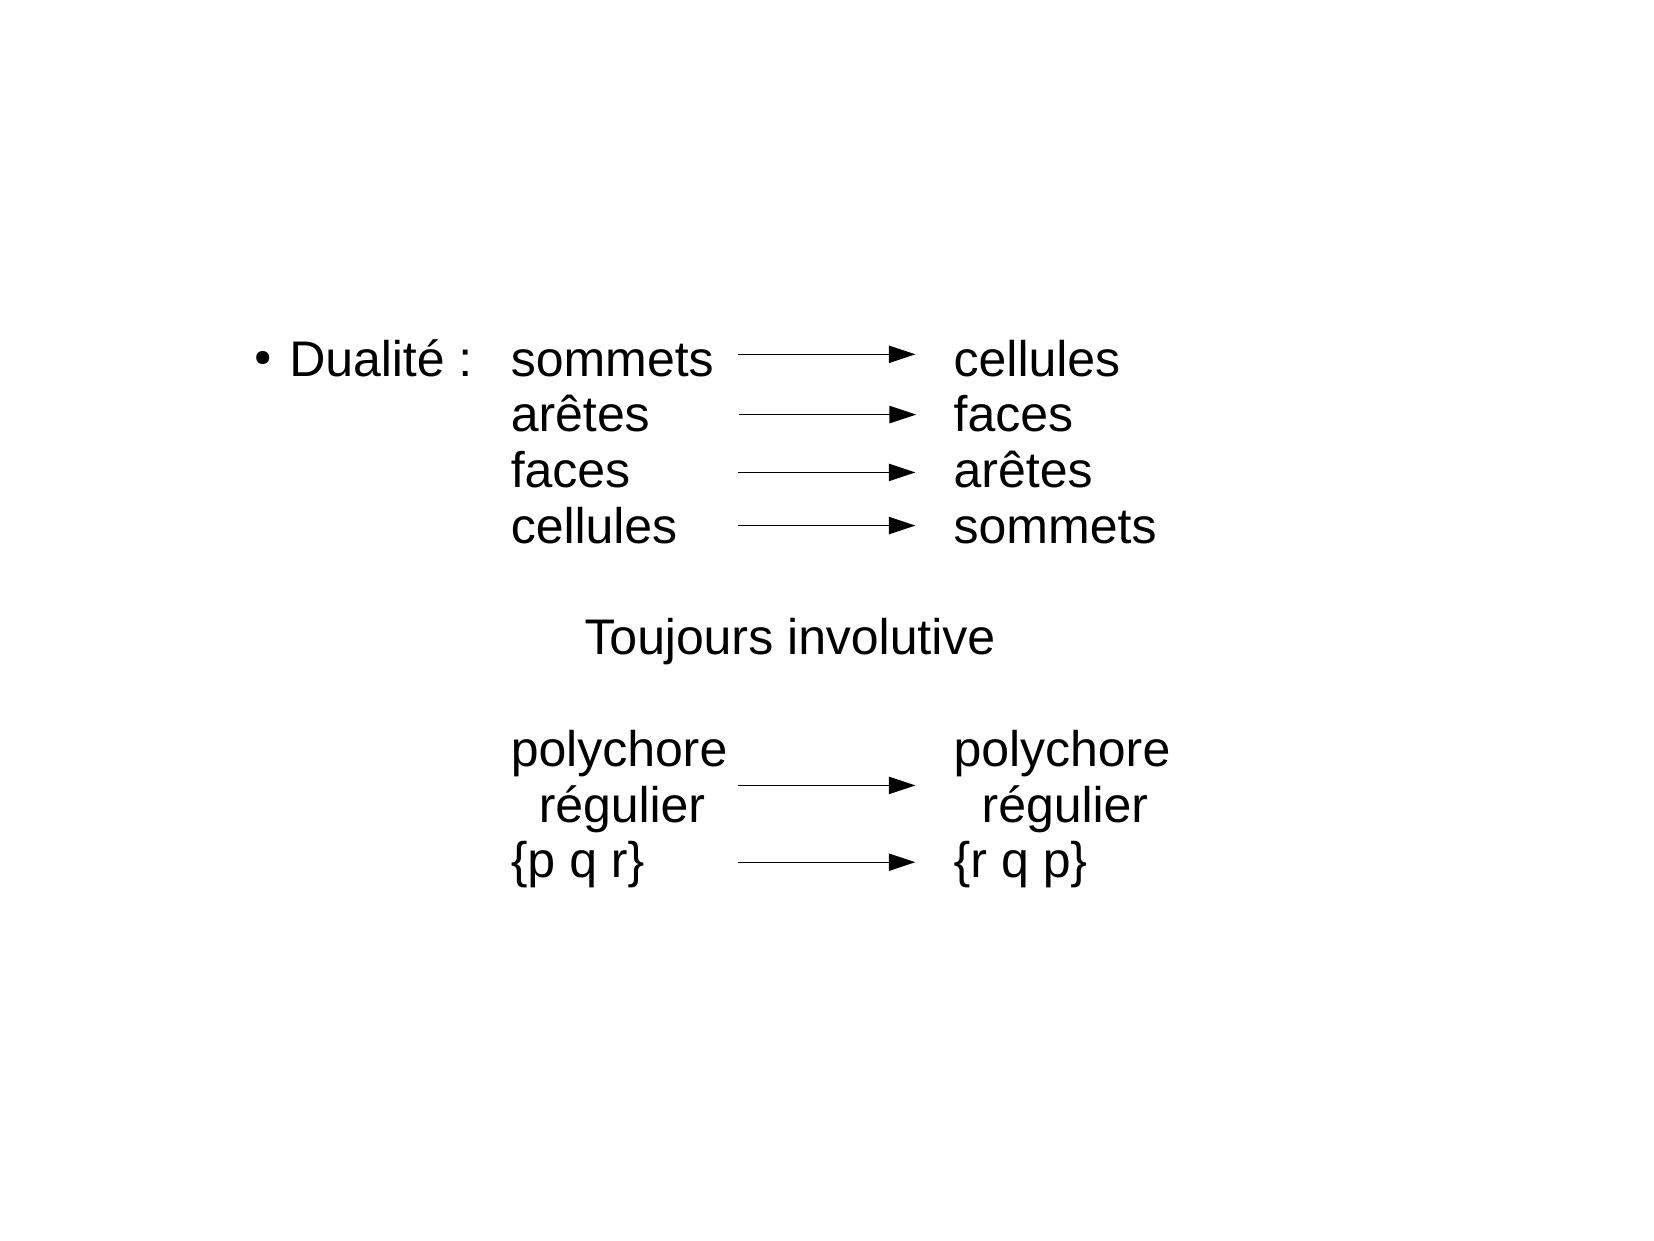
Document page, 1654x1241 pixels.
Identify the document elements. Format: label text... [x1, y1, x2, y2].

subtitle Dualité : sommets cellules arêtes faces faces arêtes cellules sommets Toujours involutive polychore polychore régulier régulier {p q r} {r q p} [218, 118, 1235, 1102]
